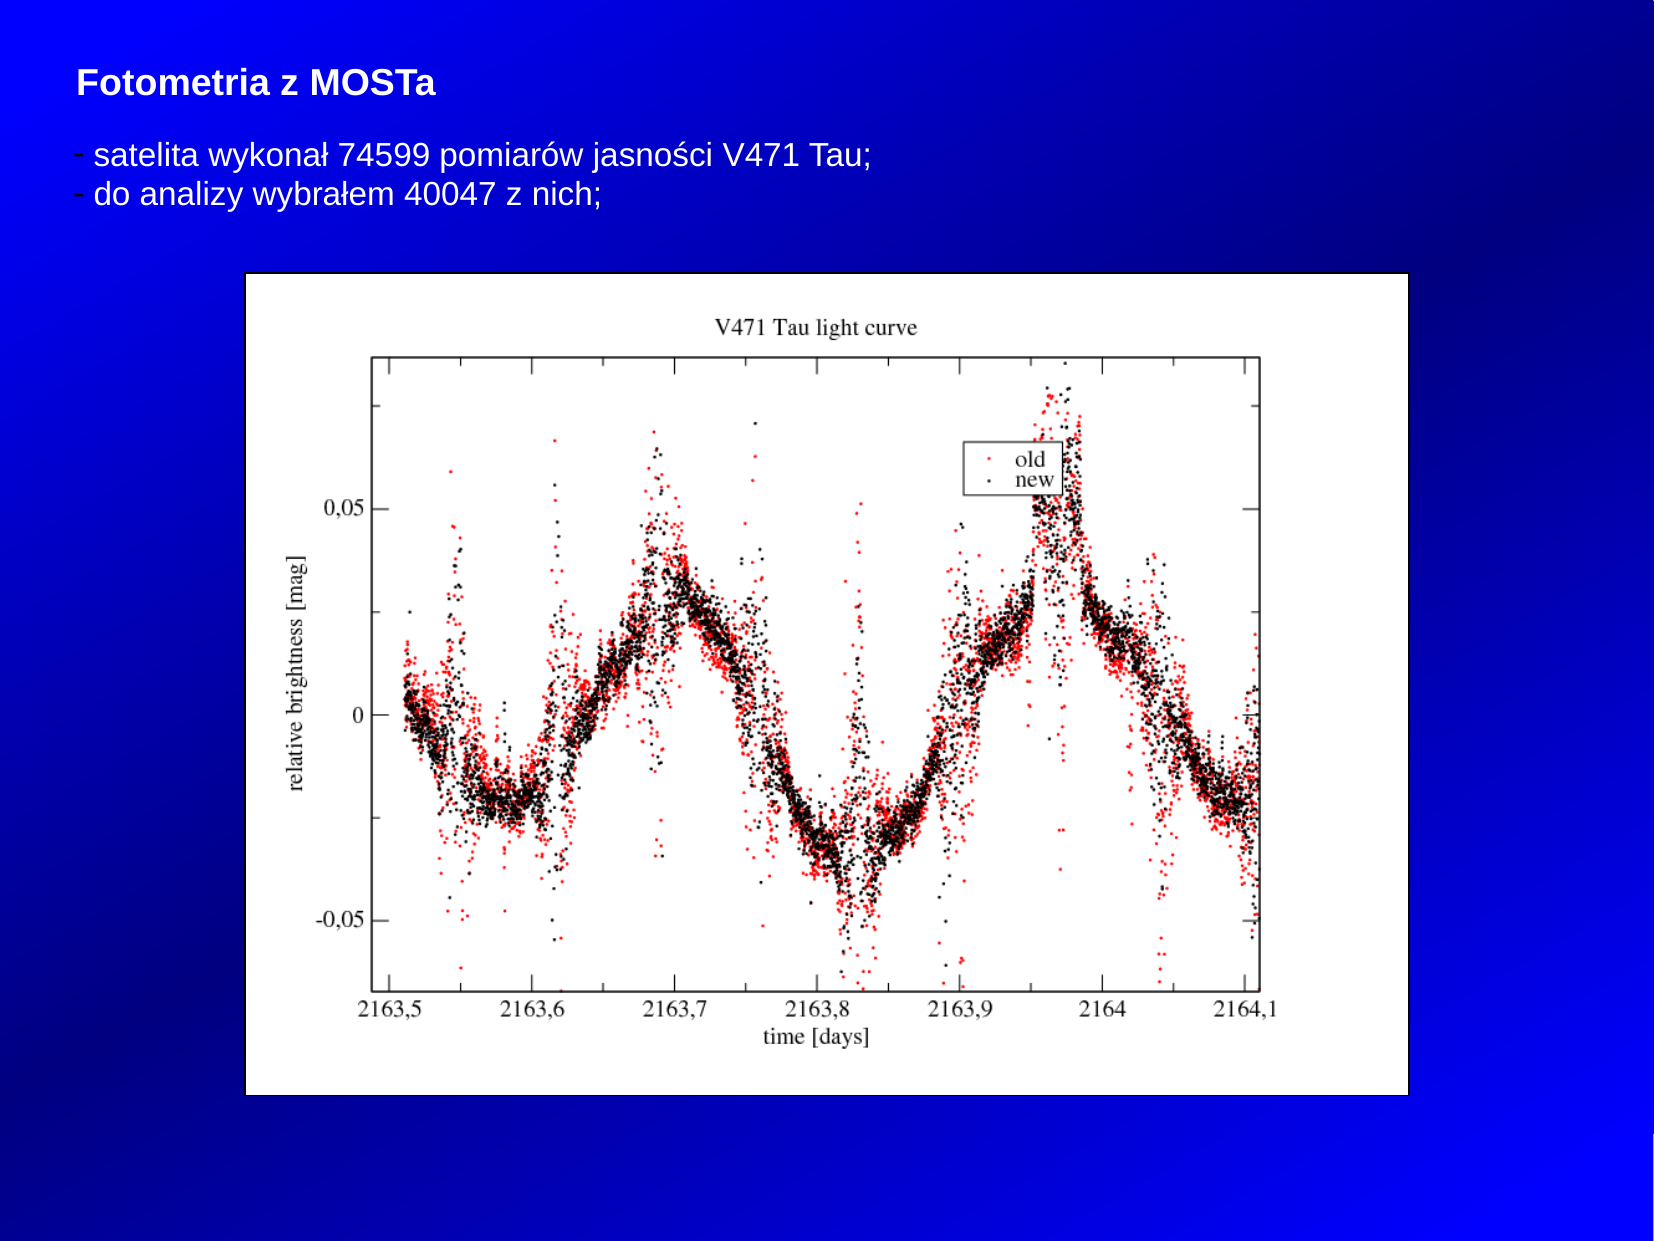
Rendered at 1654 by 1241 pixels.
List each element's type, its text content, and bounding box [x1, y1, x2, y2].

text_box satelita wykonał 74599 pomiarów jasności V471 Tau; do analizy wybrałem 40047 z nich; [58, 124, 889, 221]
text_box Fotometria z MOSTa [48, 49, 451, 111]
picture [245, 273, 1409, 1095]
